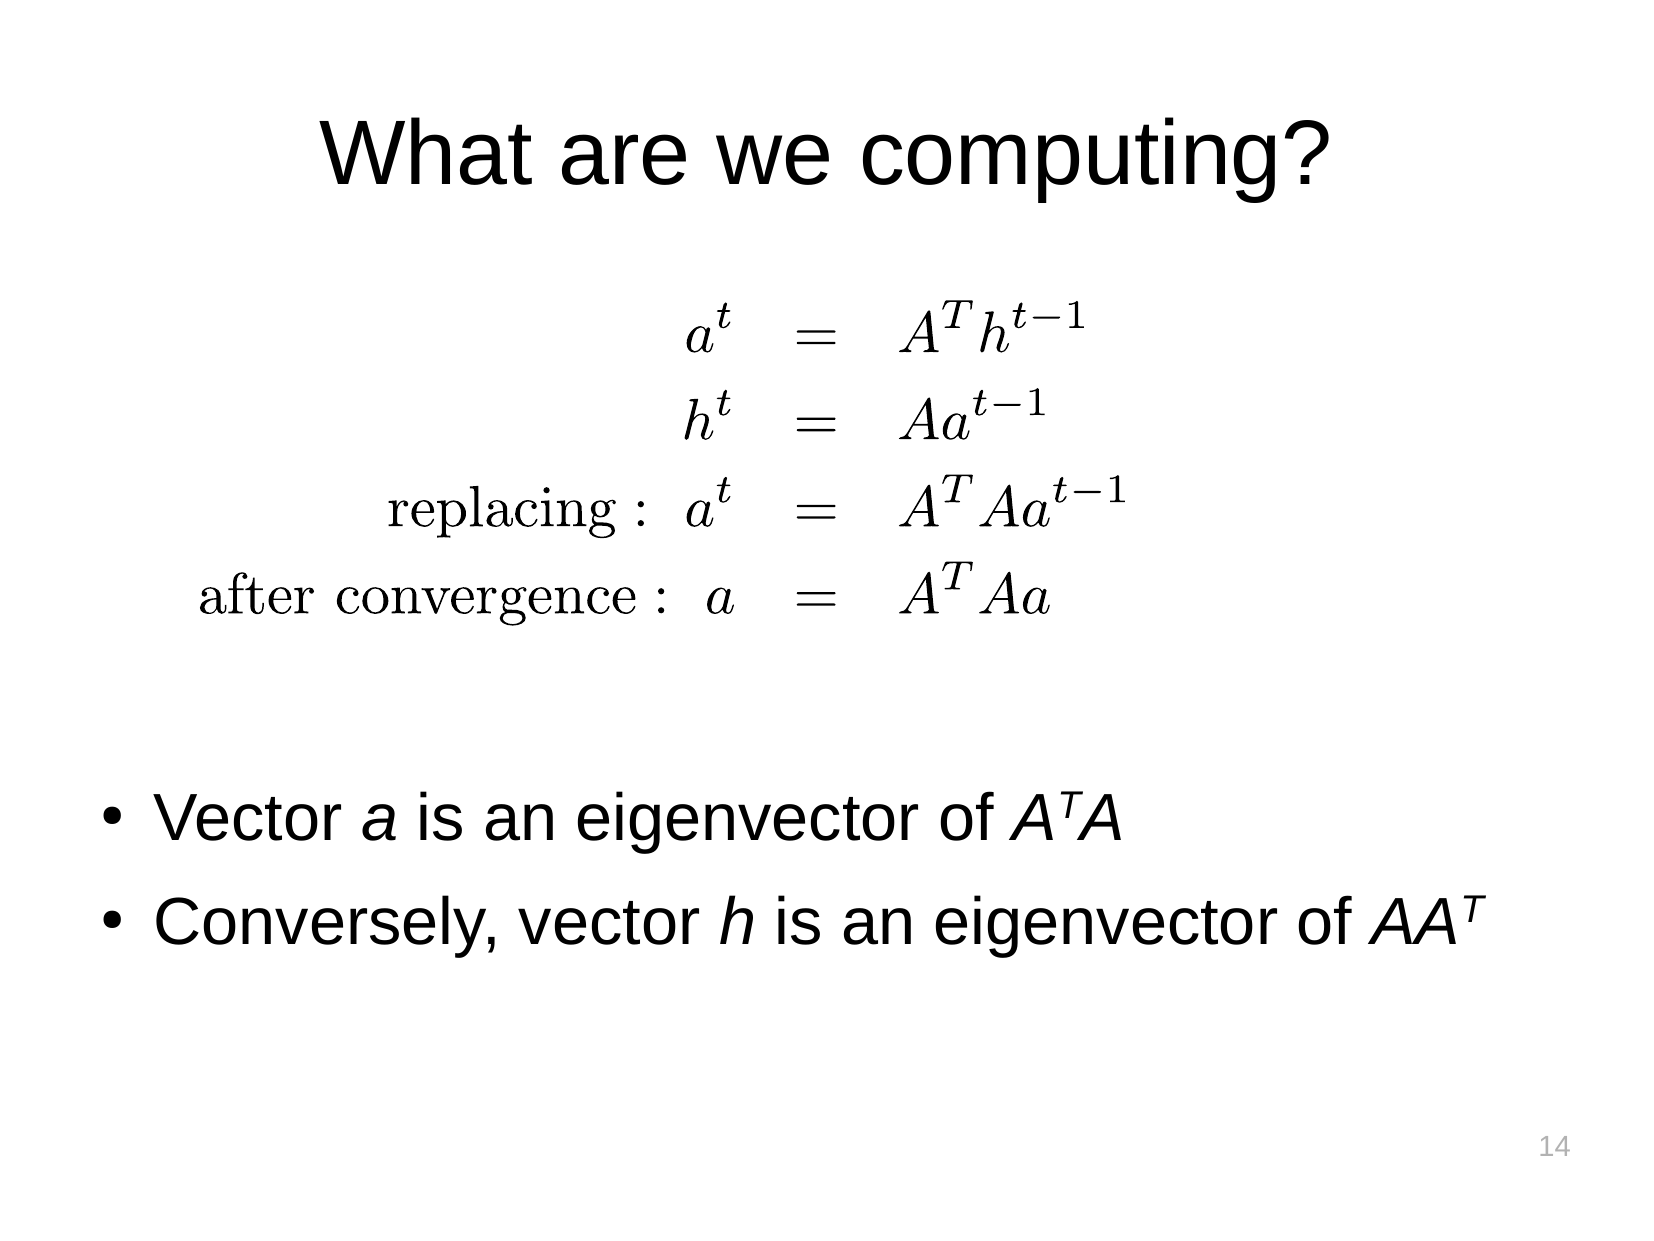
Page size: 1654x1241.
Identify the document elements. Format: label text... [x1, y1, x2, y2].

text_box [197, 300, 1129, 626]
list Vector a is an eigenvector of ATA Conversely, vector h is an eigenvector of AAT [82, 780, 1571, 1010]
title What are we computing? [82, 49, 1571, 257]
